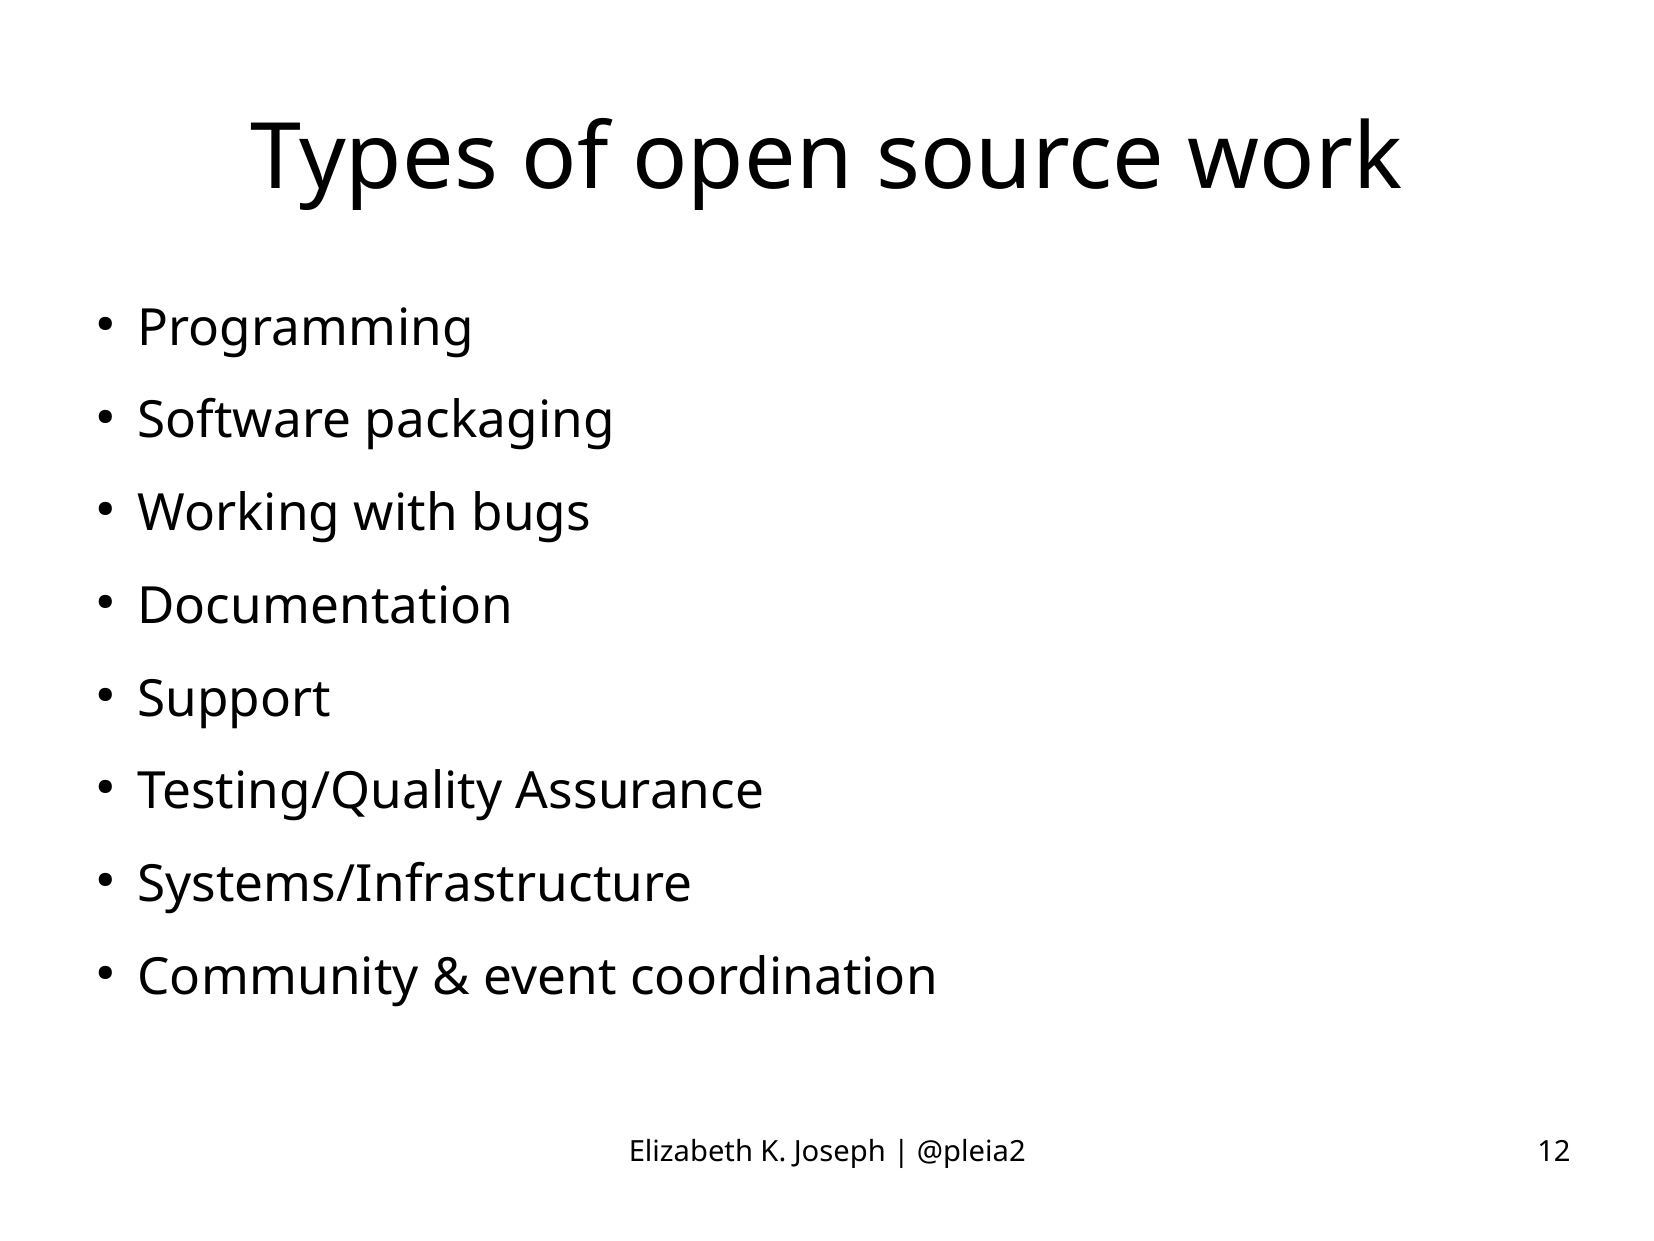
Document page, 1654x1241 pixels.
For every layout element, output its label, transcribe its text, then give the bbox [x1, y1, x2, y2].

title Types of open source work [82, 49, 1571, 257]
list Programming Software packaging Working with bugs Documentation Support Testing/Quality Assurance Systems/Infrastructure Community & event coordination [82, 290, 1571, 1010]
